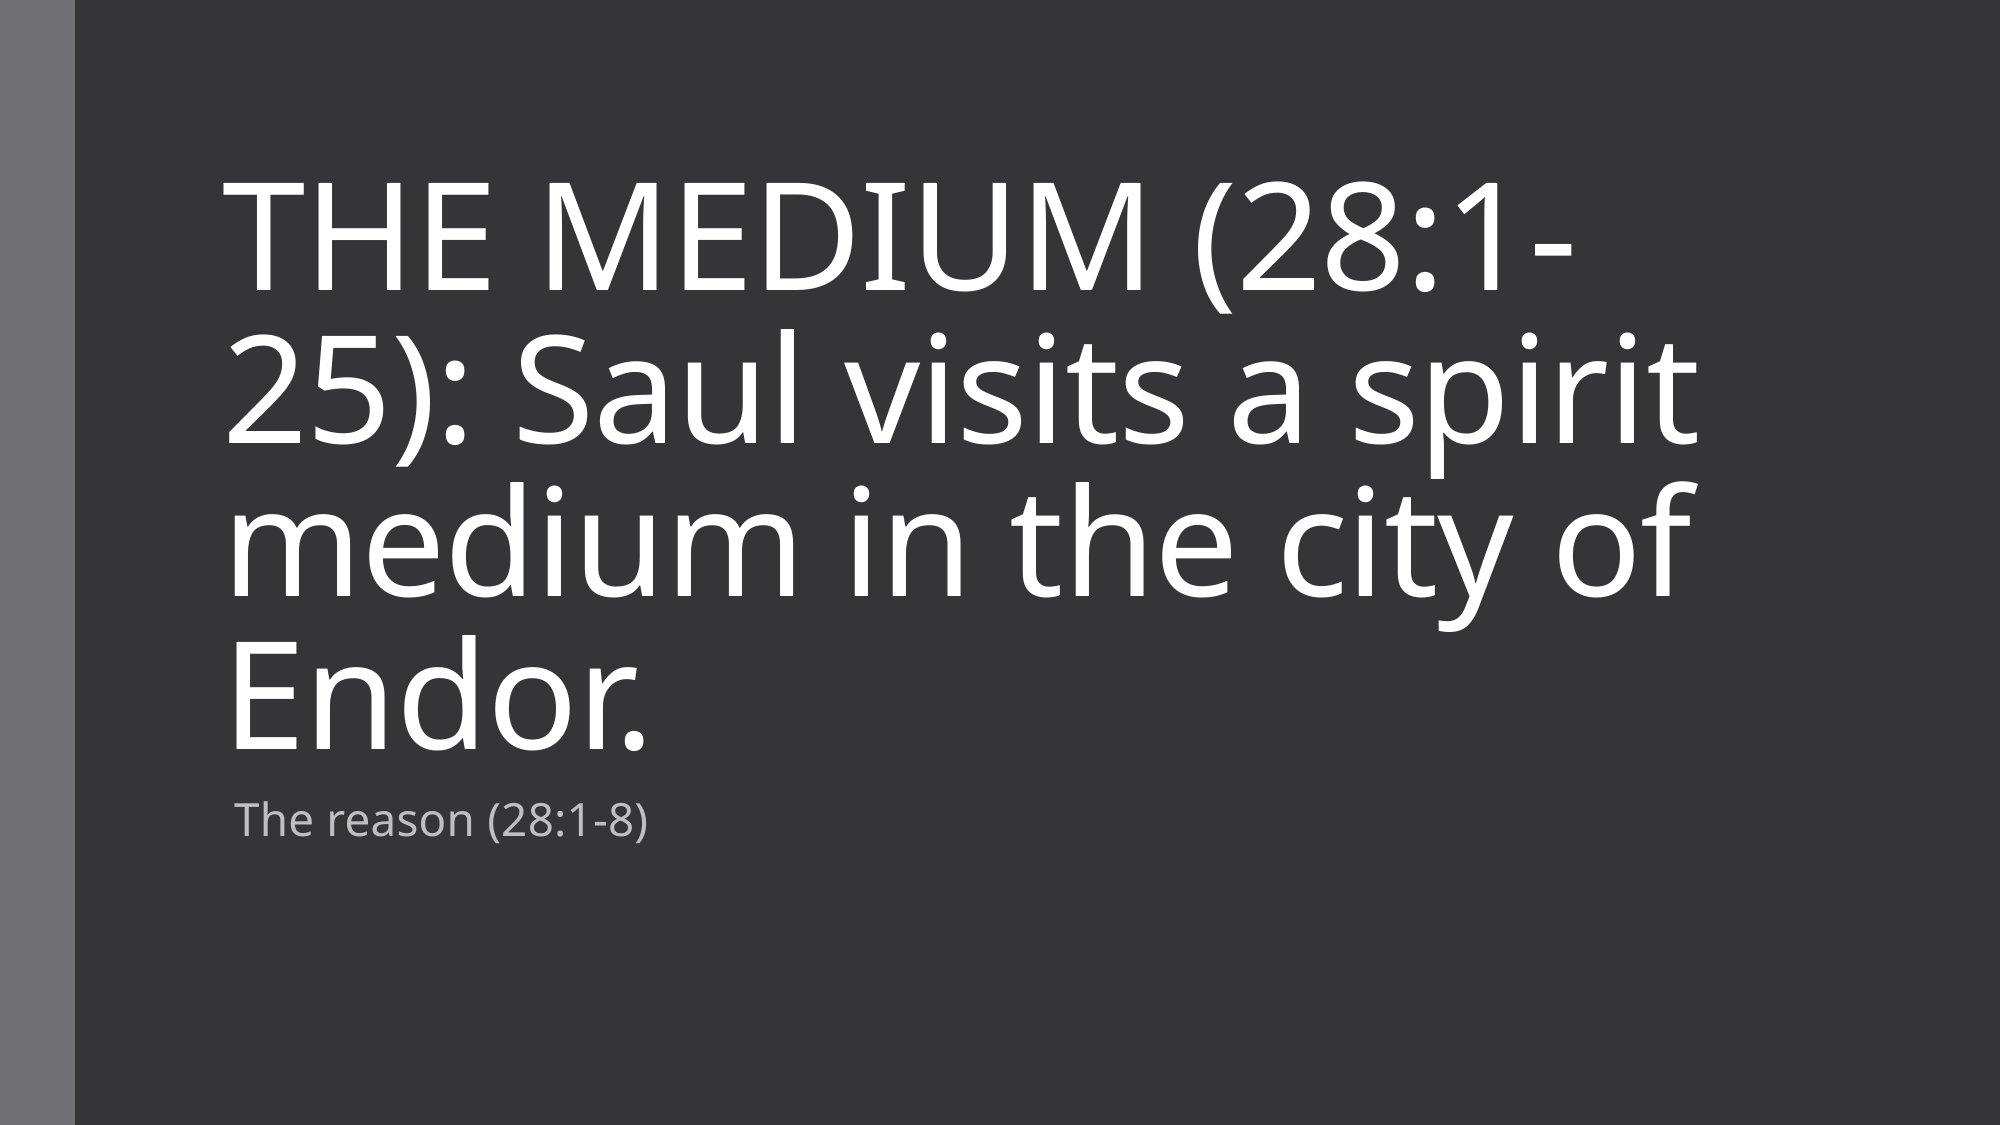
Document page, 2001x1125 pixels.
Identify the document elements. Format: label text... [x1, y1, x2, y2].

subtitle The reason (28:1-8) [206, 787, 1752, 1066]
title THE MEDIUM (28:1-25): Saul visits a spirit medium in the city of Endor. [206, 124, 1752, 787]
